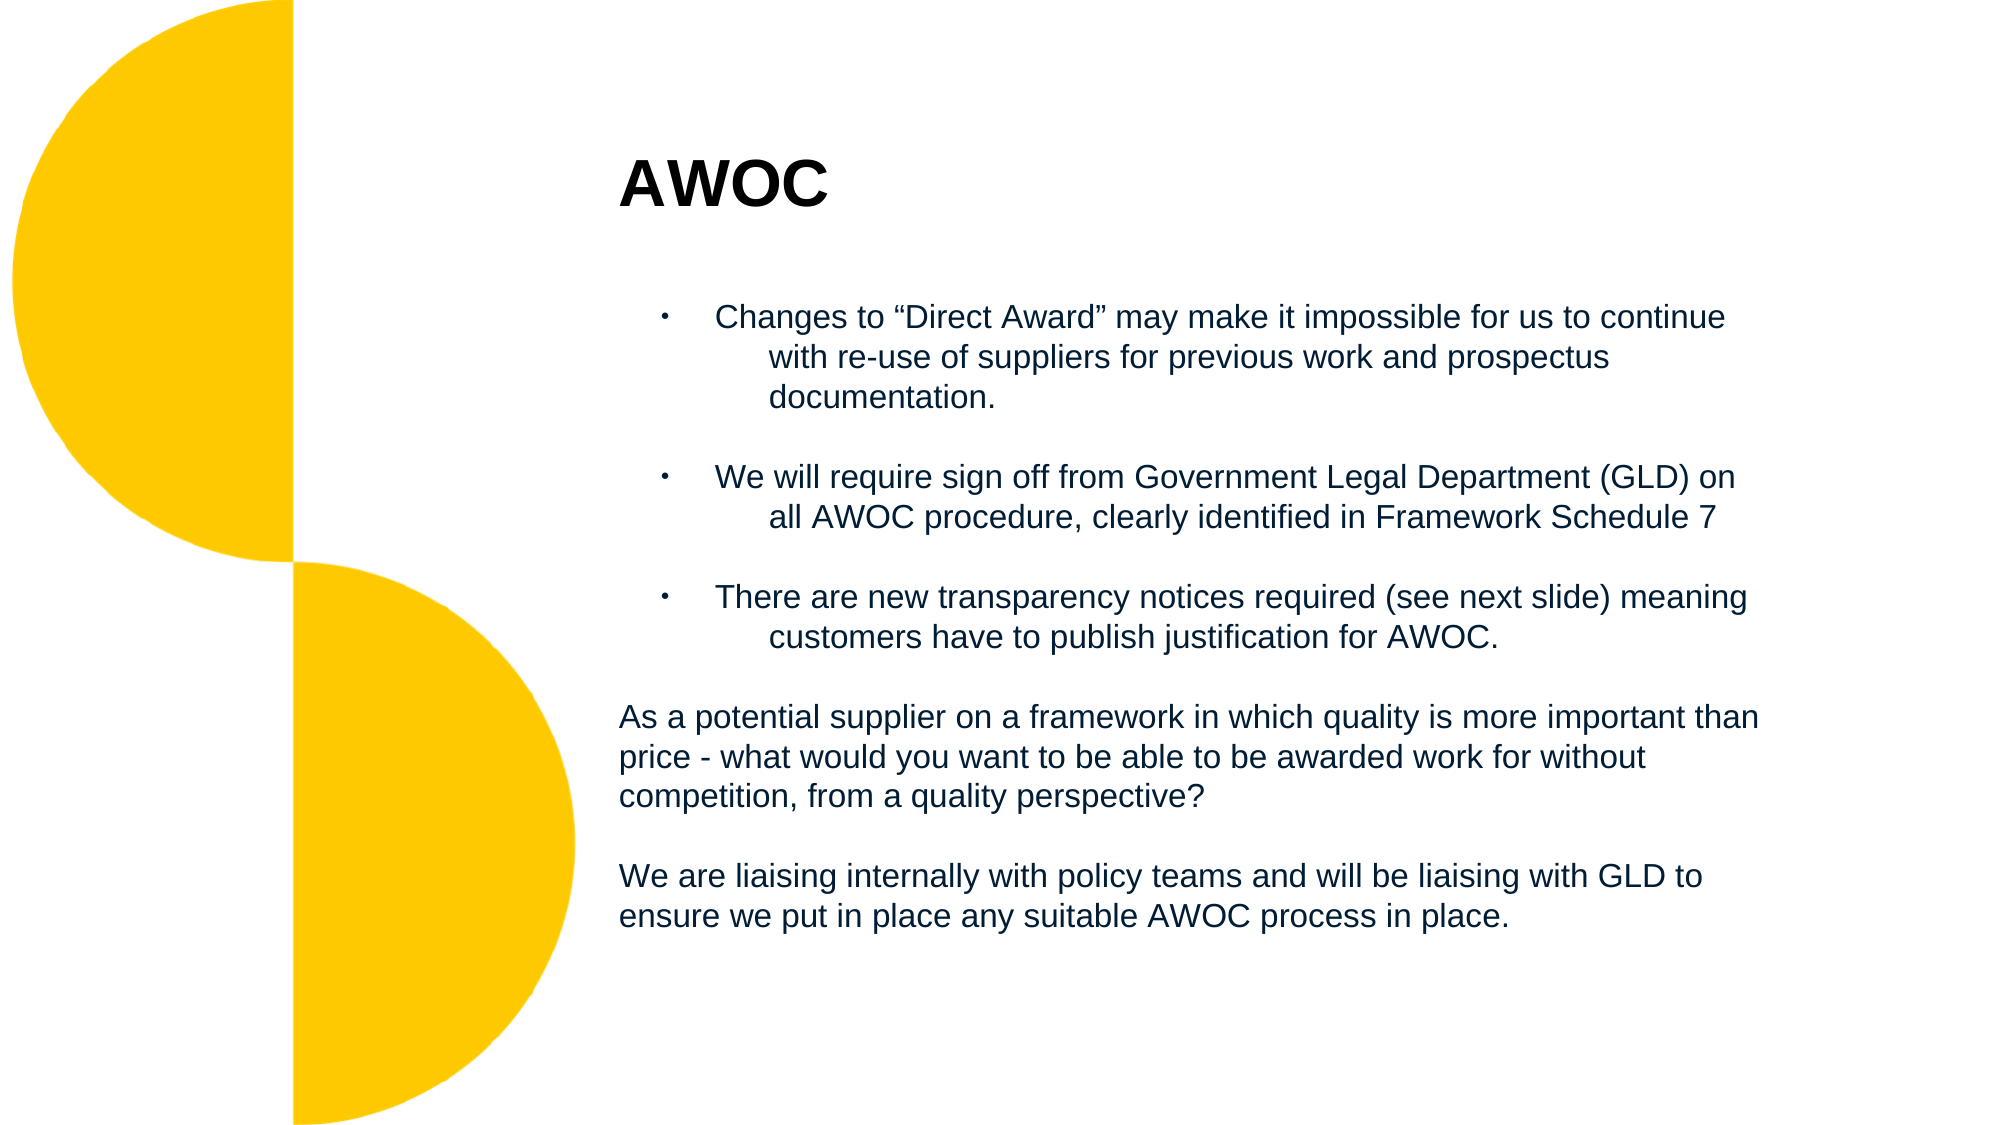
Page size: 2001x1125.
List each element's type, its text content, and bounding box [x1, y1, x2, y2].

title Changes to “Direct Award” may make it impossible for us to continue with re-use of suppliers for previous work and prospectus documentation. We will require sign off from Government Legal Department (GLD) on all AWOC procedure, clearly identified in Framework Schedule 7 There are new transparency notices required (see next slide) meaning customers have to publish justification for AWOC. As a potential supplier on a framework in which quality is more important than price - what would you want to be able to be awarded work for without competition, from a quality perspective? We are liaising internally with policy teams and will be liaising with GLD to ensure we put in place any suitable AWOC process in place. [618, 279, 1770, 989]
title AWOC [618, 139, 1854, 279]
